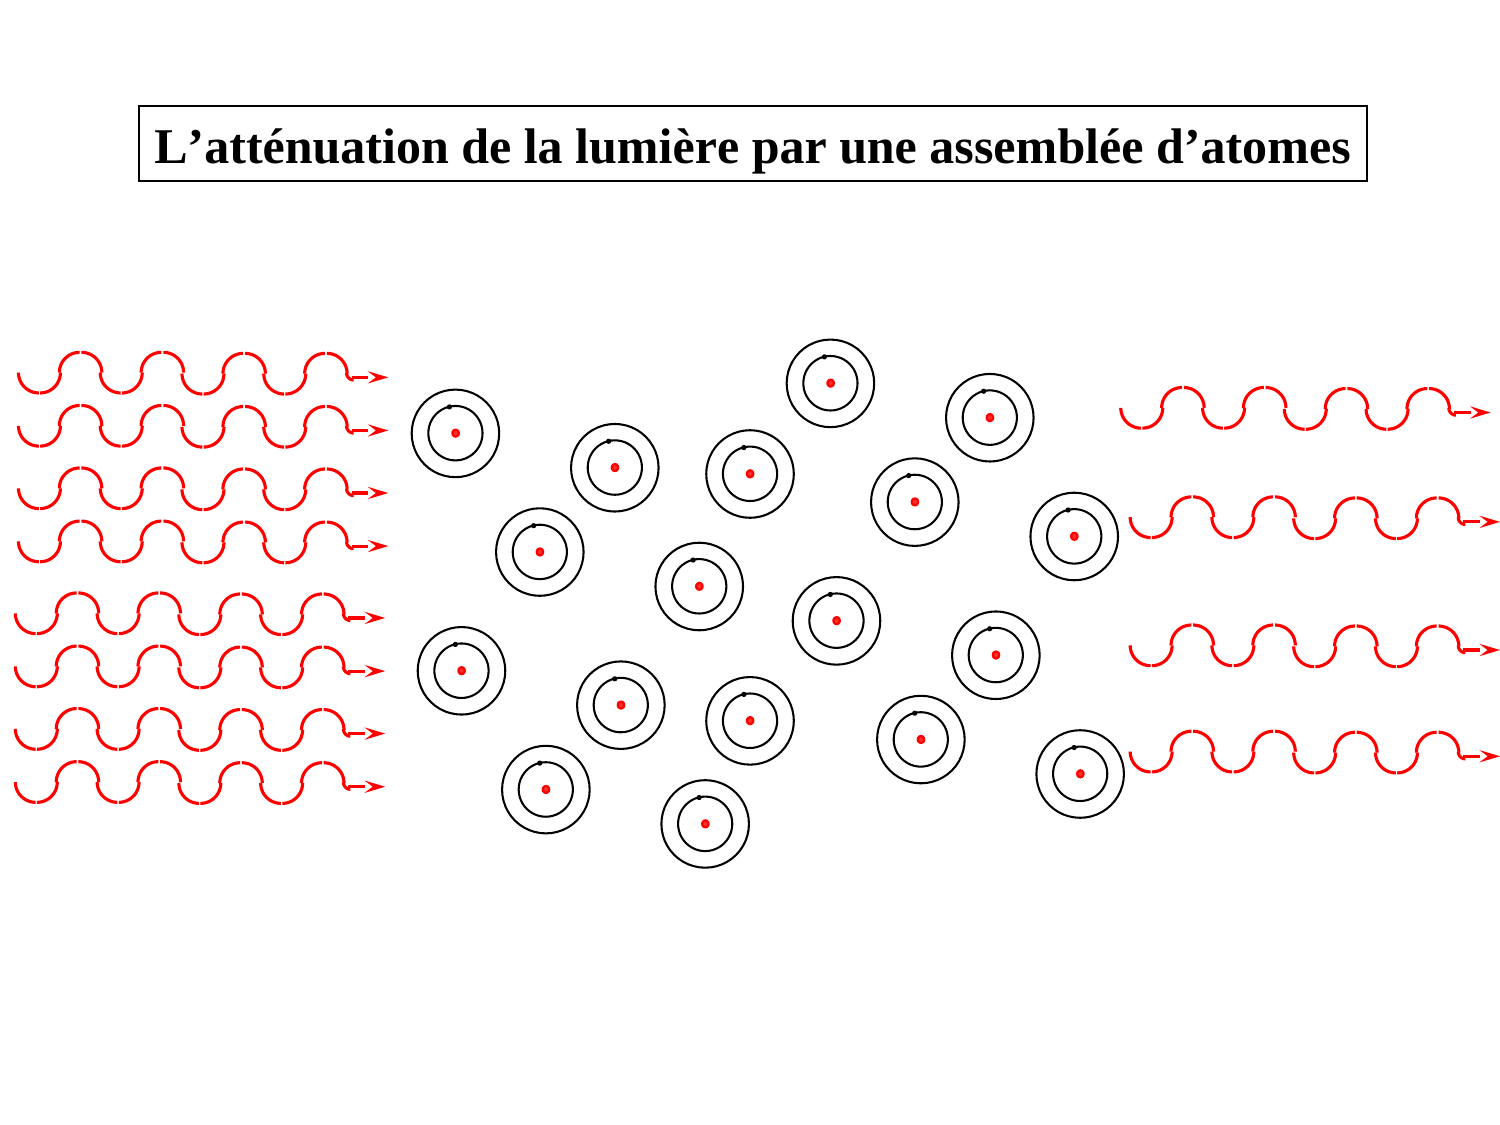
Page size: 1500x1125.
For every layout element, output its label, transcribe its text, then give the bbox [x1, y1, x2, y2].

text_box [452, 429, 459, 437]
text_box [458, 667, 465, 675]
text_box [696, 582, 703, 590]
text_box [992, 651, 1000, 659]
text_box [746, 717, 754, 725]
text_box [827, 379, 834, 387]
text_box [911, 498, 919, 506]
text_box [746, 470, 754, 478]
text_box [542, 785, 550, 793]
text_box [833, 617, 840, 625]
text_box [611, 463, 619, 472]
text_box [1071, 532, 1078, 540]
text_box [702, 820, 709, 828]
text_box [536, 548, 544, 556]
text_box L’atténuation de la lumière par une assemblée d’atomes [139, 105, 1367, 181]
text_box [1077, 770, 1084, 778]
text_box [986, 414, 994, 422]
text_box [617, 701, 625, 709]
text_box [917, 735, 925, 743]
